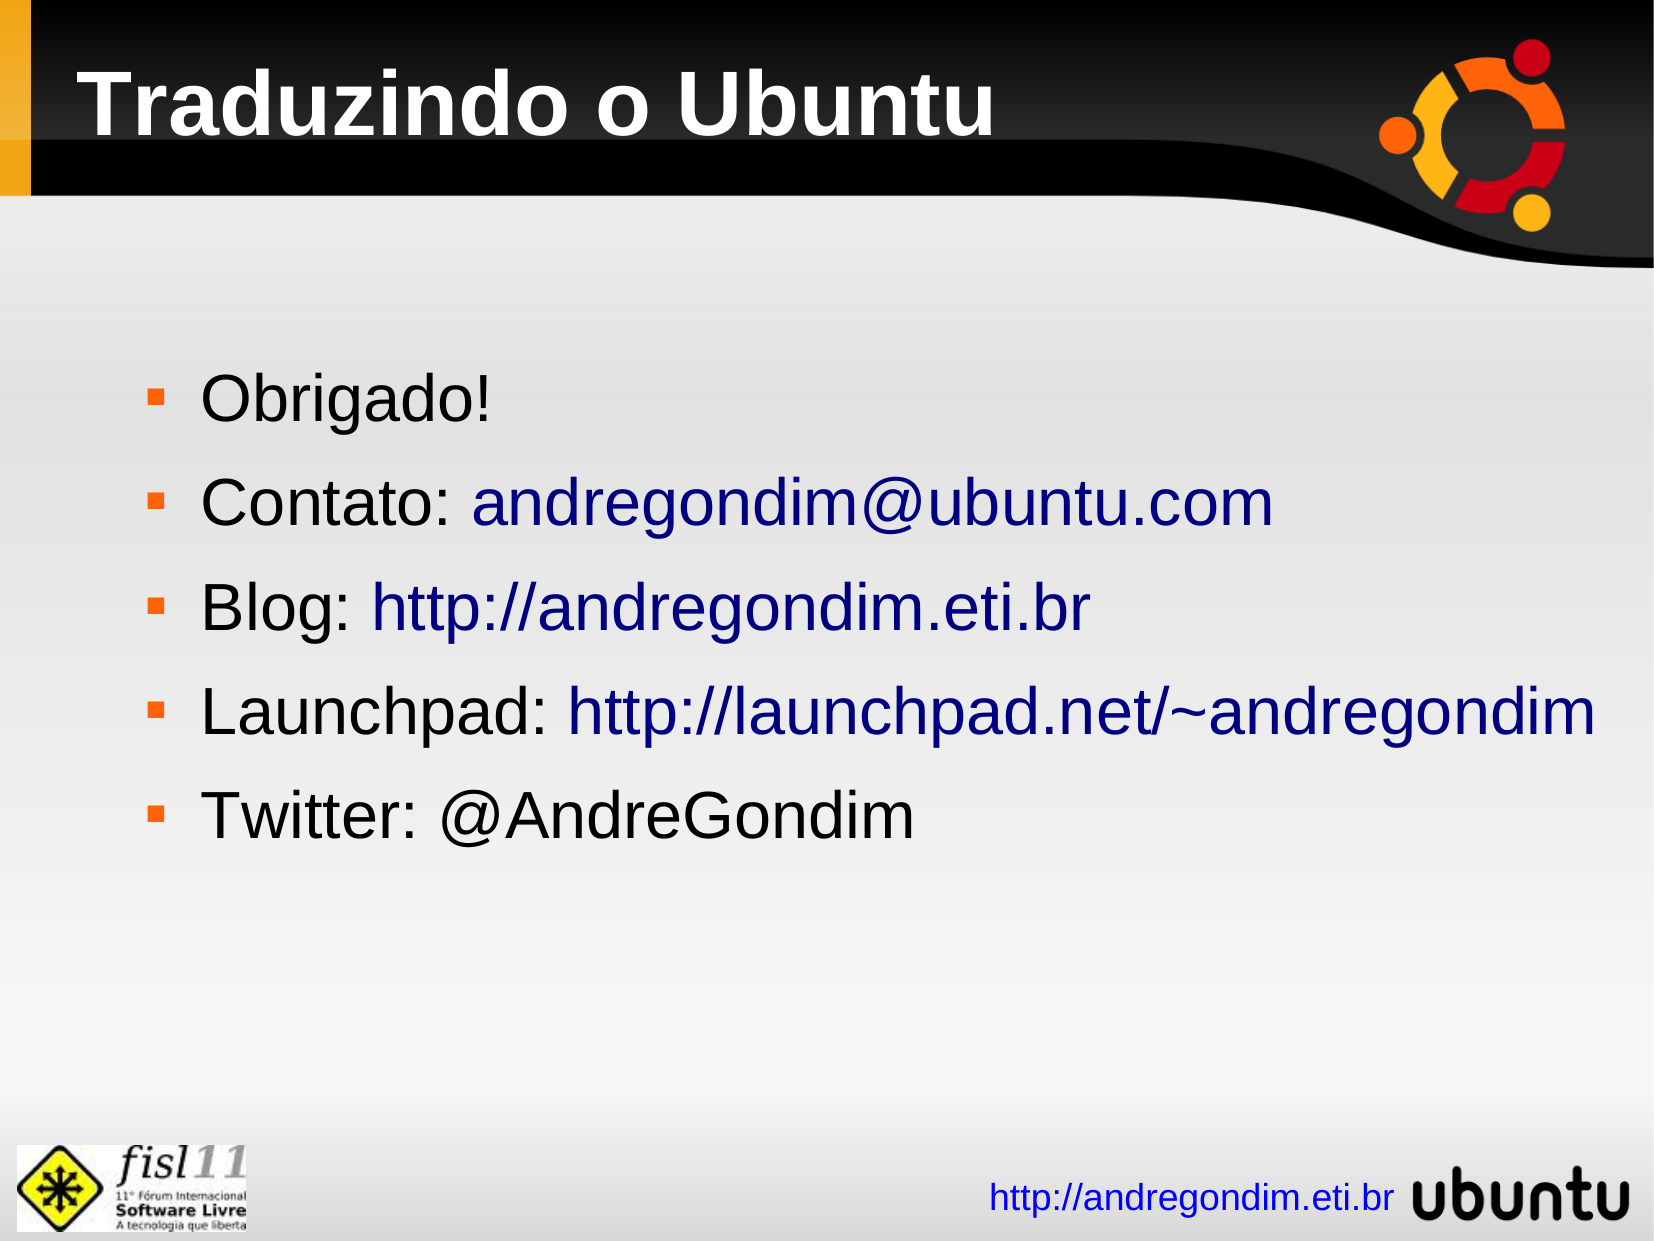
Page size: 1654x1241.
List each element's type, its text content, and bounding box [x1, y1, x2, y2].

title Traduzindo o Ubuntu [76, 0, 1565, 208]
list Obrigado! Contato: andregondim@ubuntu.com Blog: http://andregondim.eti.br Launchpad: http://launchpad.net/~andregondim Twitter: @AndreGondim [129, 361, 1619, 928]
picture [0, 0, 1654, 1241]
